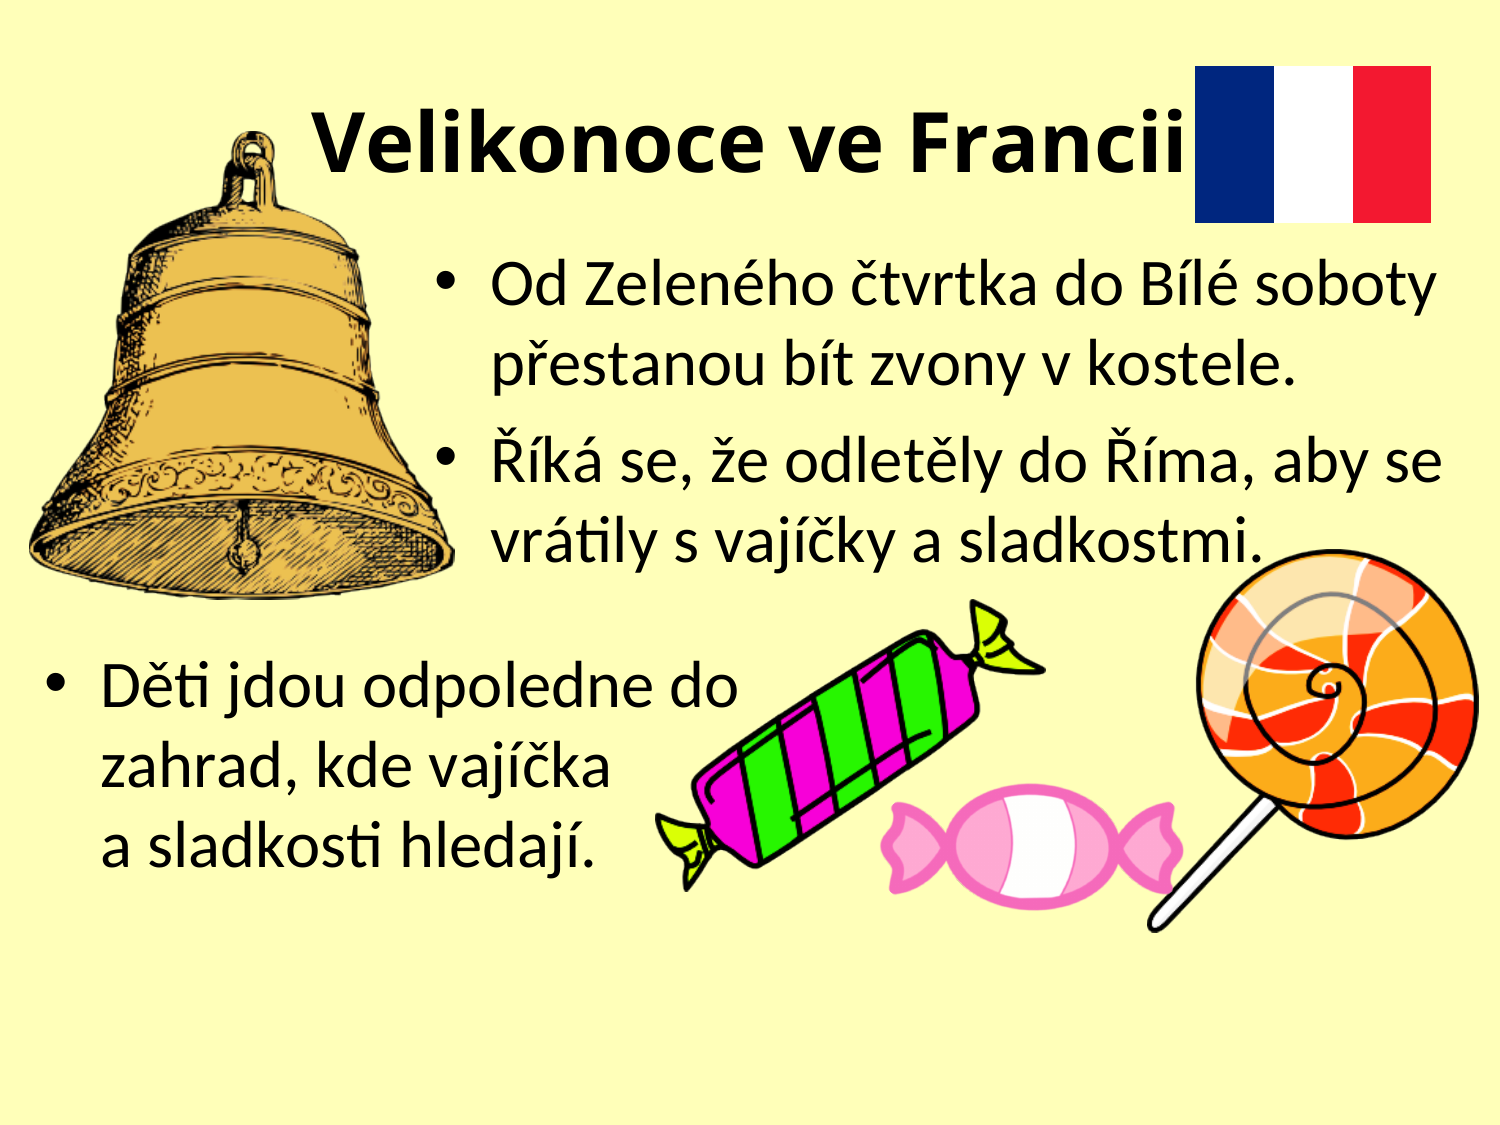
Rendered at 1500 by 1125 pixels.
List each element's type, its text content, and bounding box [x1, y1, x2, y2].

picture [1195, 66, 1431, 223]
title Velikonoce ve Francii [75, 45, 1426, 231]
text_box Děti jdou odpoledne do zahrad, kde vajíčka a sladkosti hledají. [29, 633, 869, 977]
picture [655, 549, 1479, 1032]
picture [29, 131, 455, 600]
list Od Zeleného čtvrtka do Bílé soboty přestanou bít zvony v kostele. Říká se, že odletěly do Říma, aby se vrátily s vajíčky a sladkostmi. [419, 231, 1463, 669]
